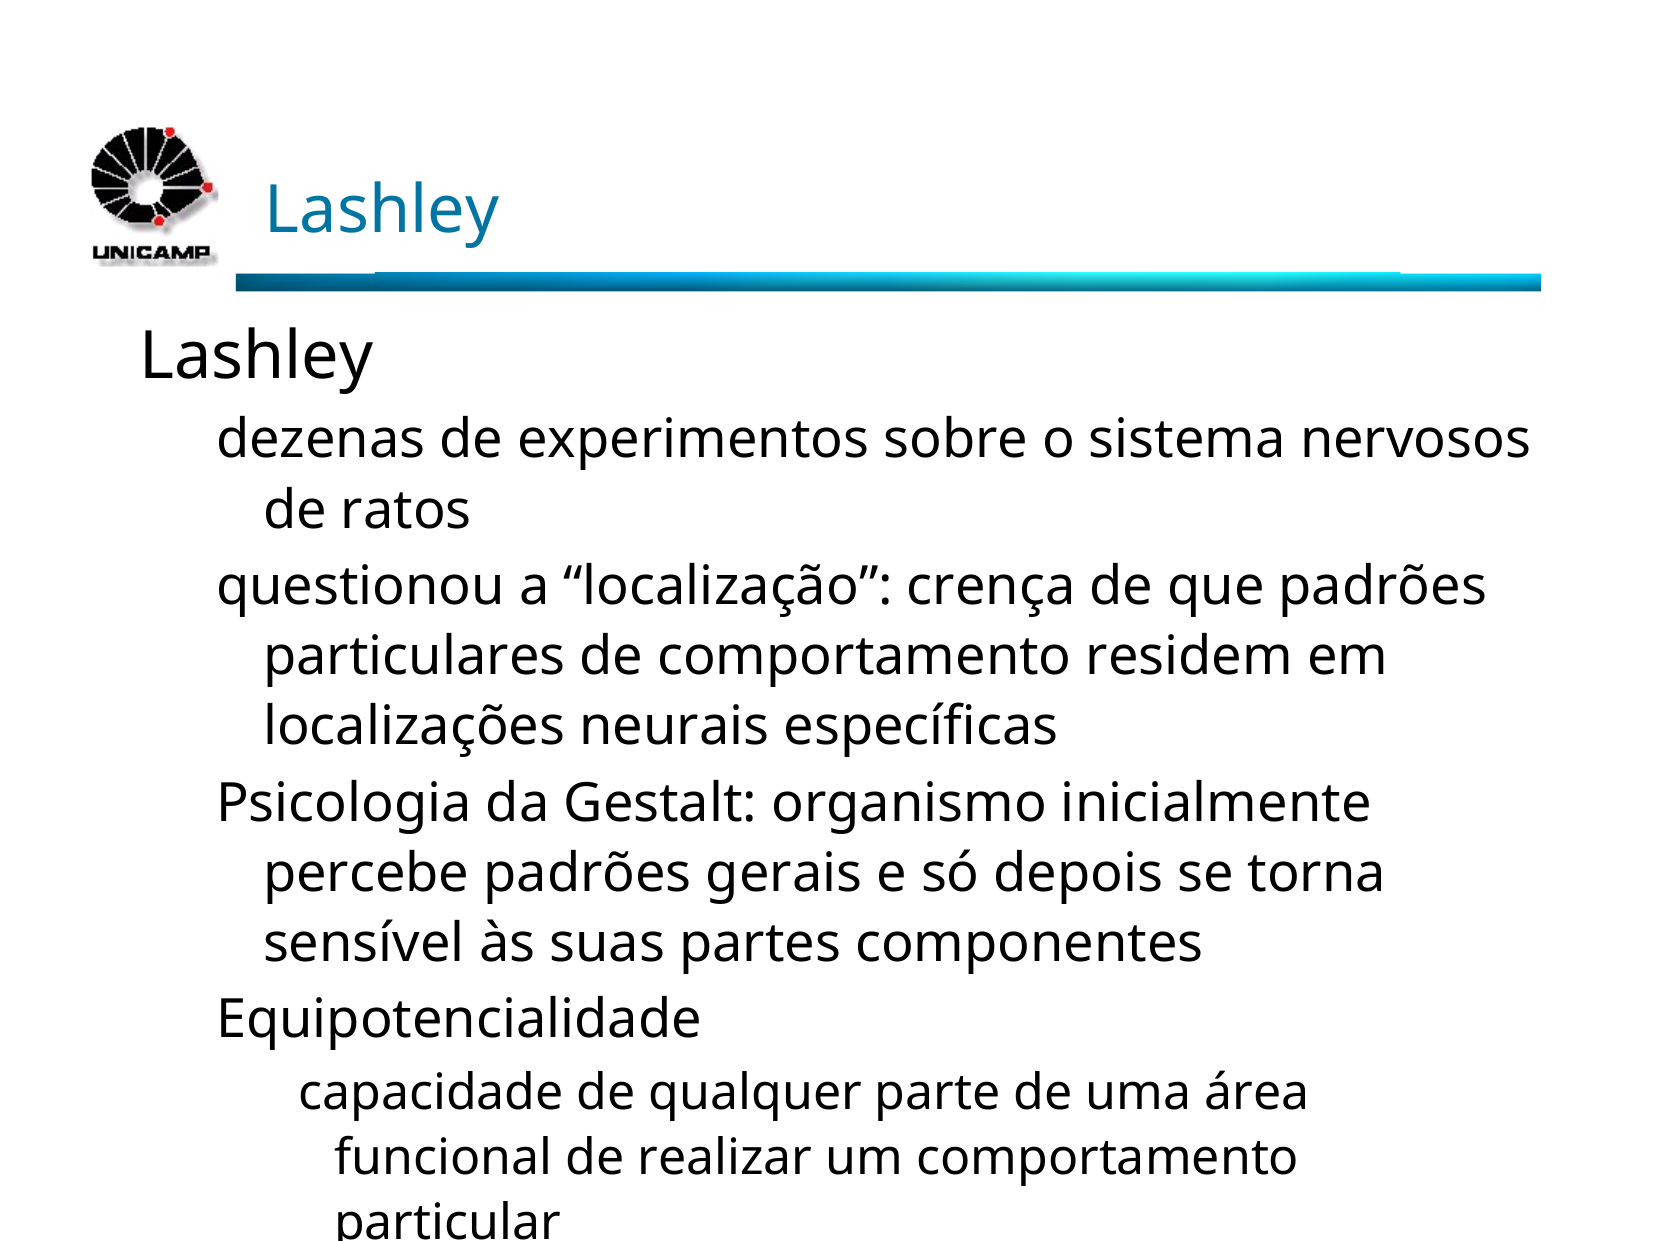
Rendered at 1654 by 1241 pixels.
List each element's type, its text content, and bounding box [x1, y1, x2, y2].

list Lashley dezenas de experimentos sobre o sistema nervosos de ratos questionou a “localização”: crença de que padrões particulares de comportamento residem em localizações neurais específicas Psicologia da Gestalt: organismo inicialmente percebe padrões gerais e só depois se torna sensível às suas partes componentes Equipotencialidade capacidade de qualquer parte de uma área funcional de realizar um comportamento particular Plasticidade [121, 309, 1534, 1182]
picture [125, 272, 1654, 295]
title Lashley [264, 42, 1534, 250]
